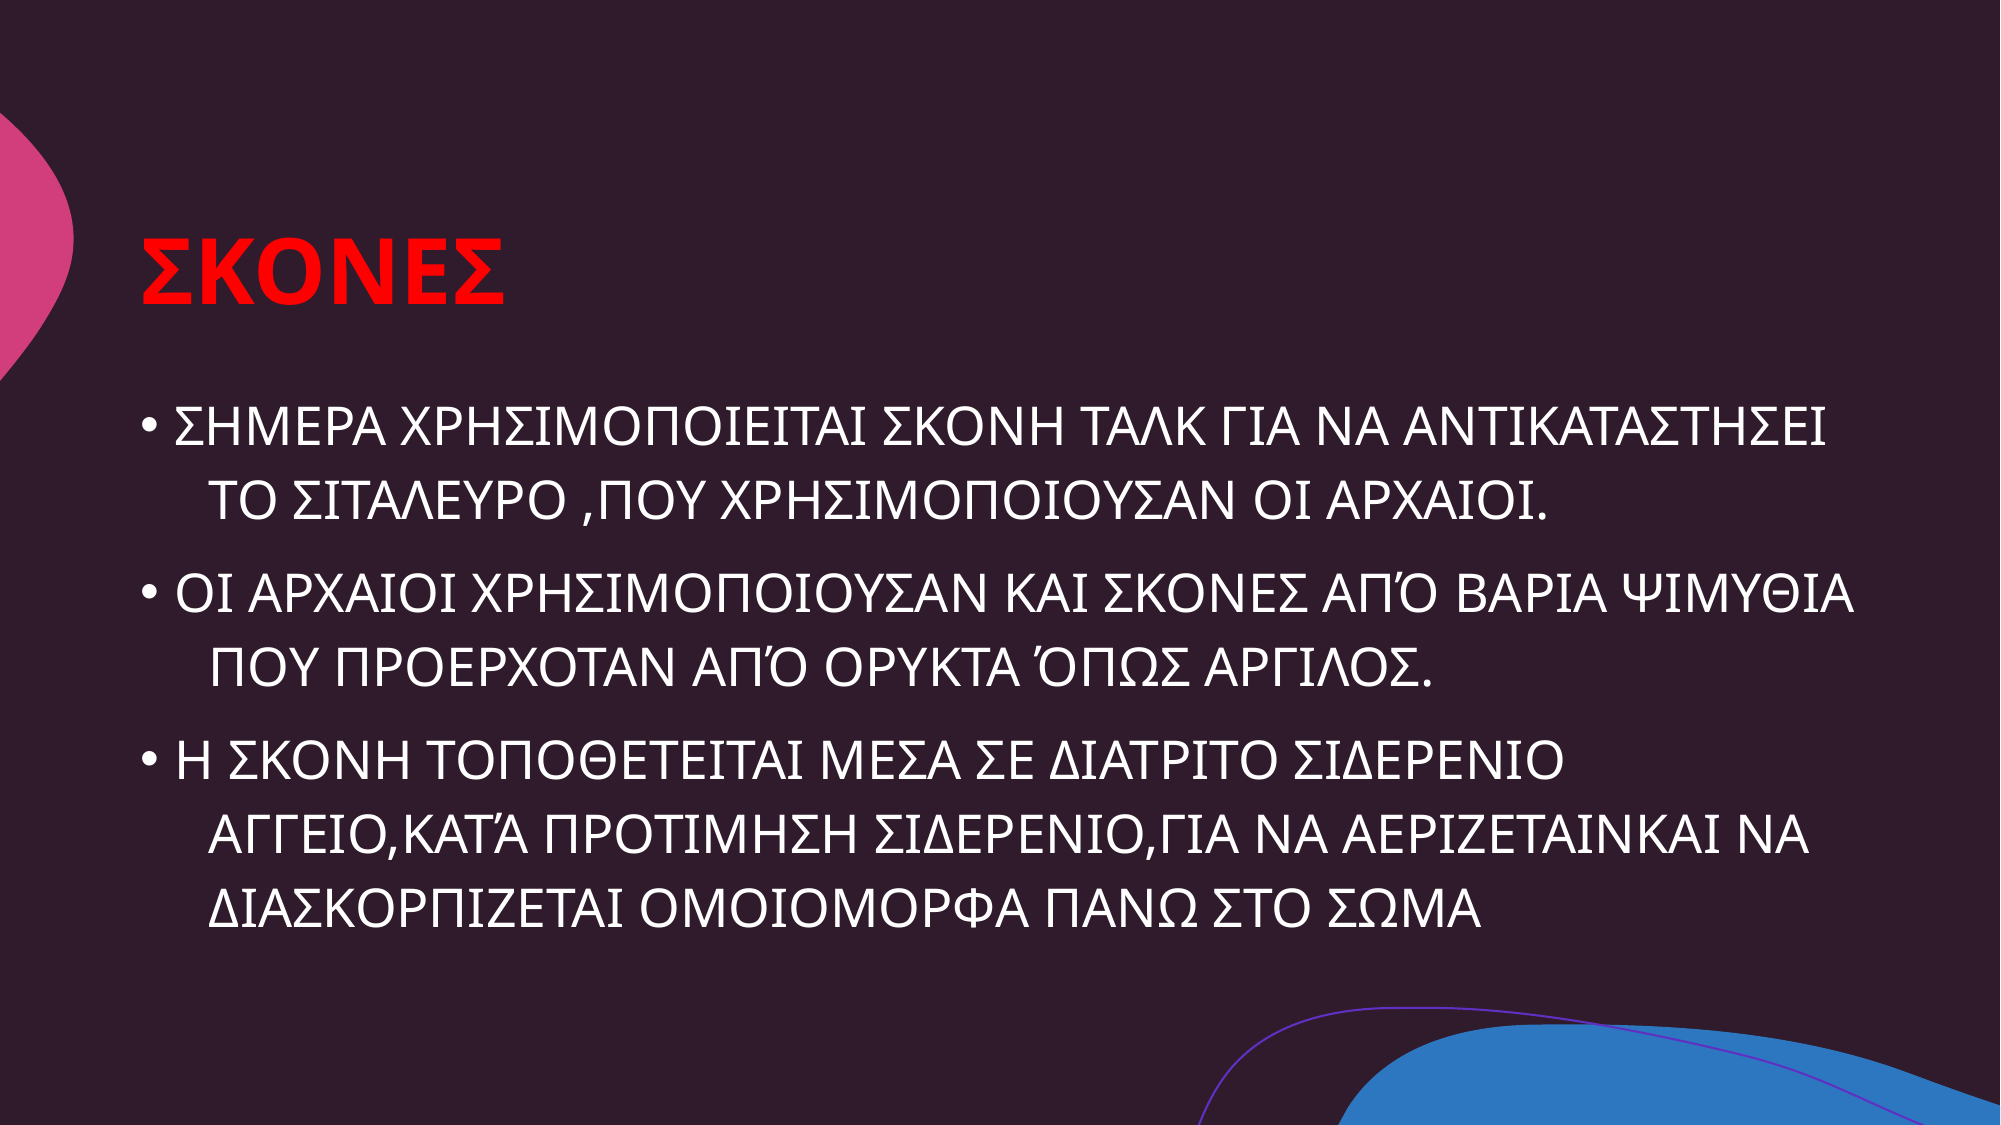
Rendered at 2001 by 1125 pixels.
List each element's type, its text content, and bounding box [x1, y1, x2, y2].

list ΣΗΜΕΡΑ ΧΡΗΣΙΜΟΠΟΙΕΙΤΑΙ ΣΚΟΝΗ ΤΑΛΚ ΓΙΑ ΝΑ ΑΝΤΙΚΑΤΑΣΤΗΣΕΙ ΤΟ ΣΙΤΑΛΕΥΡΟ ,ΠΟΥ ΧΡΗΣΙΜΟΠΟΙΟΥΣΑΝ ΟΙ ΑΡΧΑΙΟΙ. ΟΙ ΑΡΧΑΙΟΙ ΧΡΗΣΙΜΟΠΟΙΟΥΣΑΝ ΚΑΙ ΣΚΟΝΕΣ ΑΠΌ ΒΑΡΙΑ ΨΙΜΥΘΙΑ ΠΟΥ ΠΡΟΕΡΧΟΤΑΝ ΑΠΌ ΟΡΥΚΤΑ ΌΠΩΣ ΑΡΓΙΛΟΣ. Η ΣΚΟΝΗ ΤΟΠΟΘΕΤΕΙΤΑΙ ΜΕΣΑ ΣΕ ΔΙΑΤΡΙΤΟ ΣΙΔΕΡΕΝΙΟ ΑΓΓΕΙΟ,ΚΑΤΆ ΠΡΟΤΙΜΗΣΗ ΣΙΔΕΡΕΝΙΟ,ΓΙΑ ΝΑ ΑΕΡΙΖΕΤΑΙΝΚΑΙ ΝΑ ΔΙΑΣΚΟΡΠΙΖΕΤΑΙ ΟΜΟΙΟΜΟΡΦΑ ΠΑΝΩ ΣΤΟ ΣΩΜΑ [125, 375, 1876, 1002]
title ΣΚΟΝΕΣ [125, 174, 644, 375]
